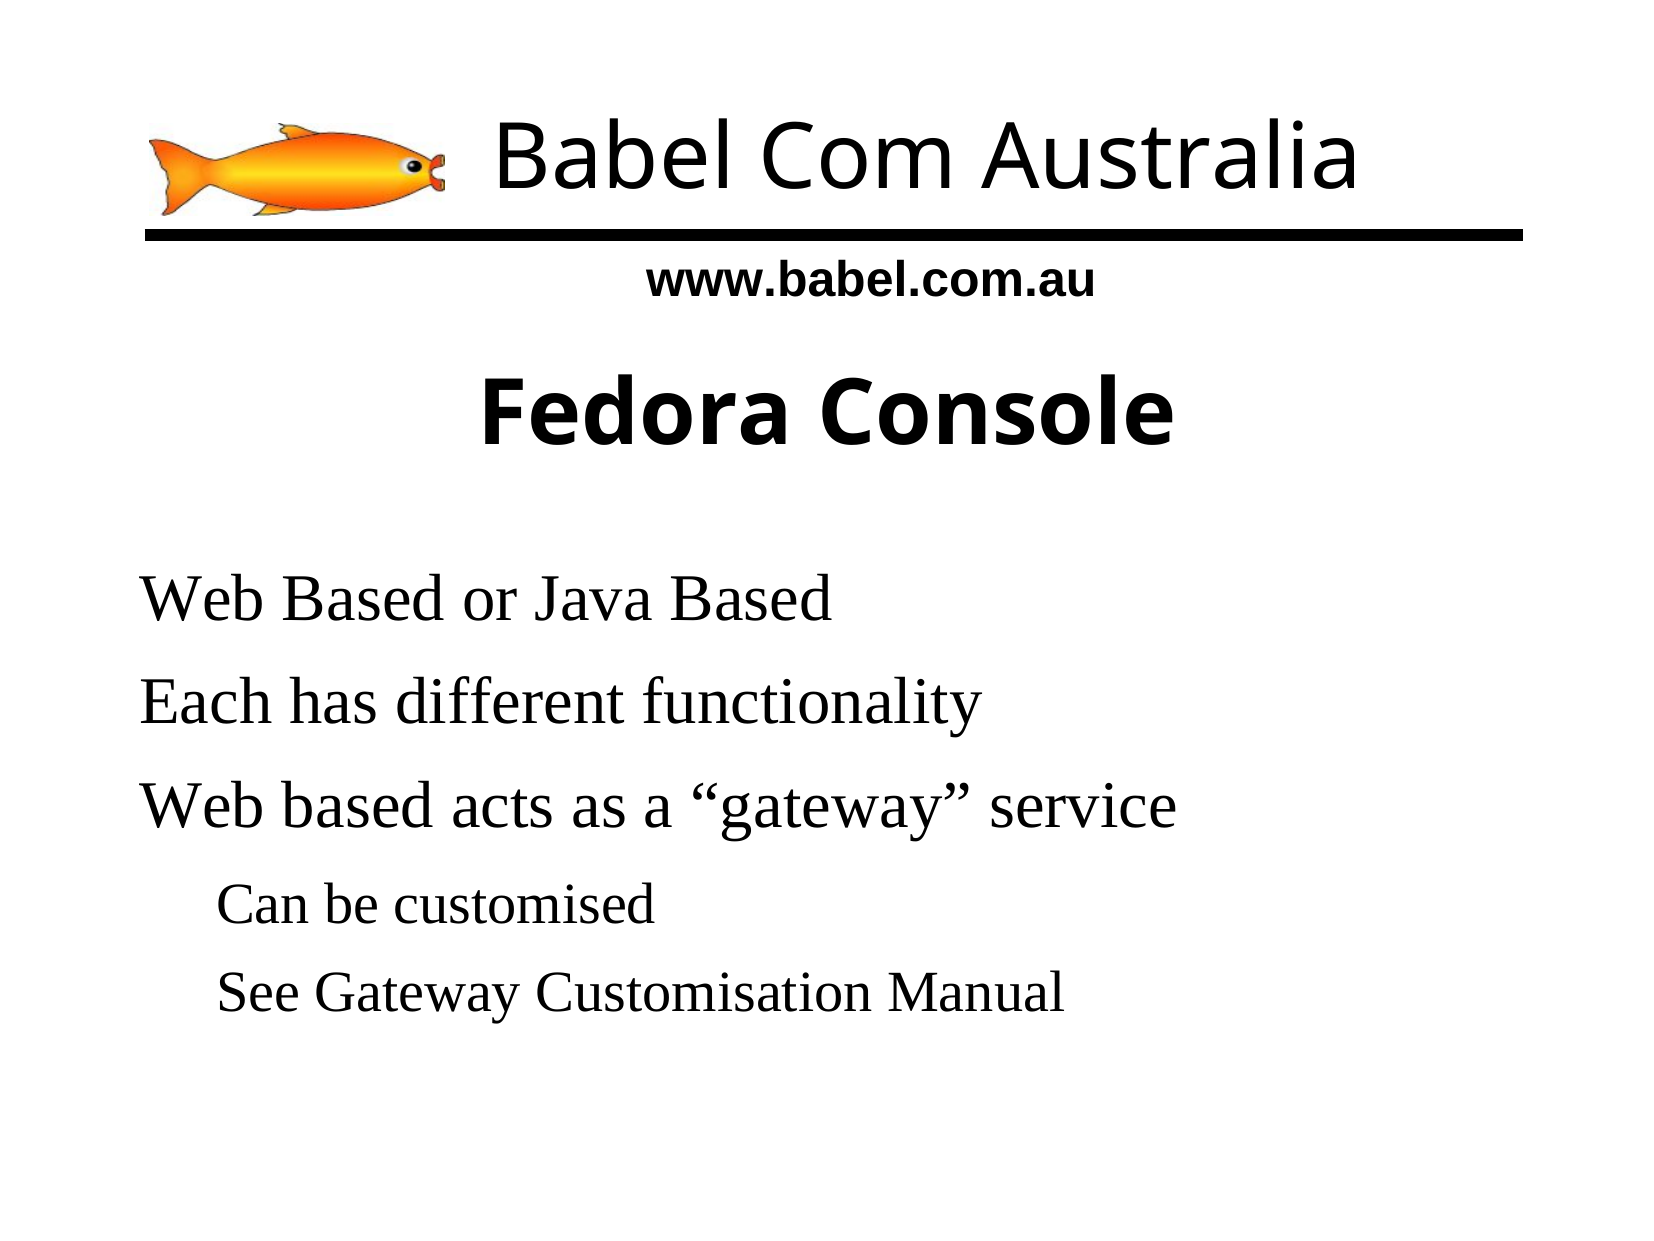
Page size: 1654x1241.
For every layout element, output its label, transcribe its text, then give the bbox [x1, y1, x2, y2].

title Fedora Console [126, 322, 1528, 497]
picture [149, 123, 445, 216]
list Web Based or Java Based Each has different functionality Web based acts as a “gateway” service Can be customised See Gateway Customisation Manual [121, 560, 1534, 1127]
